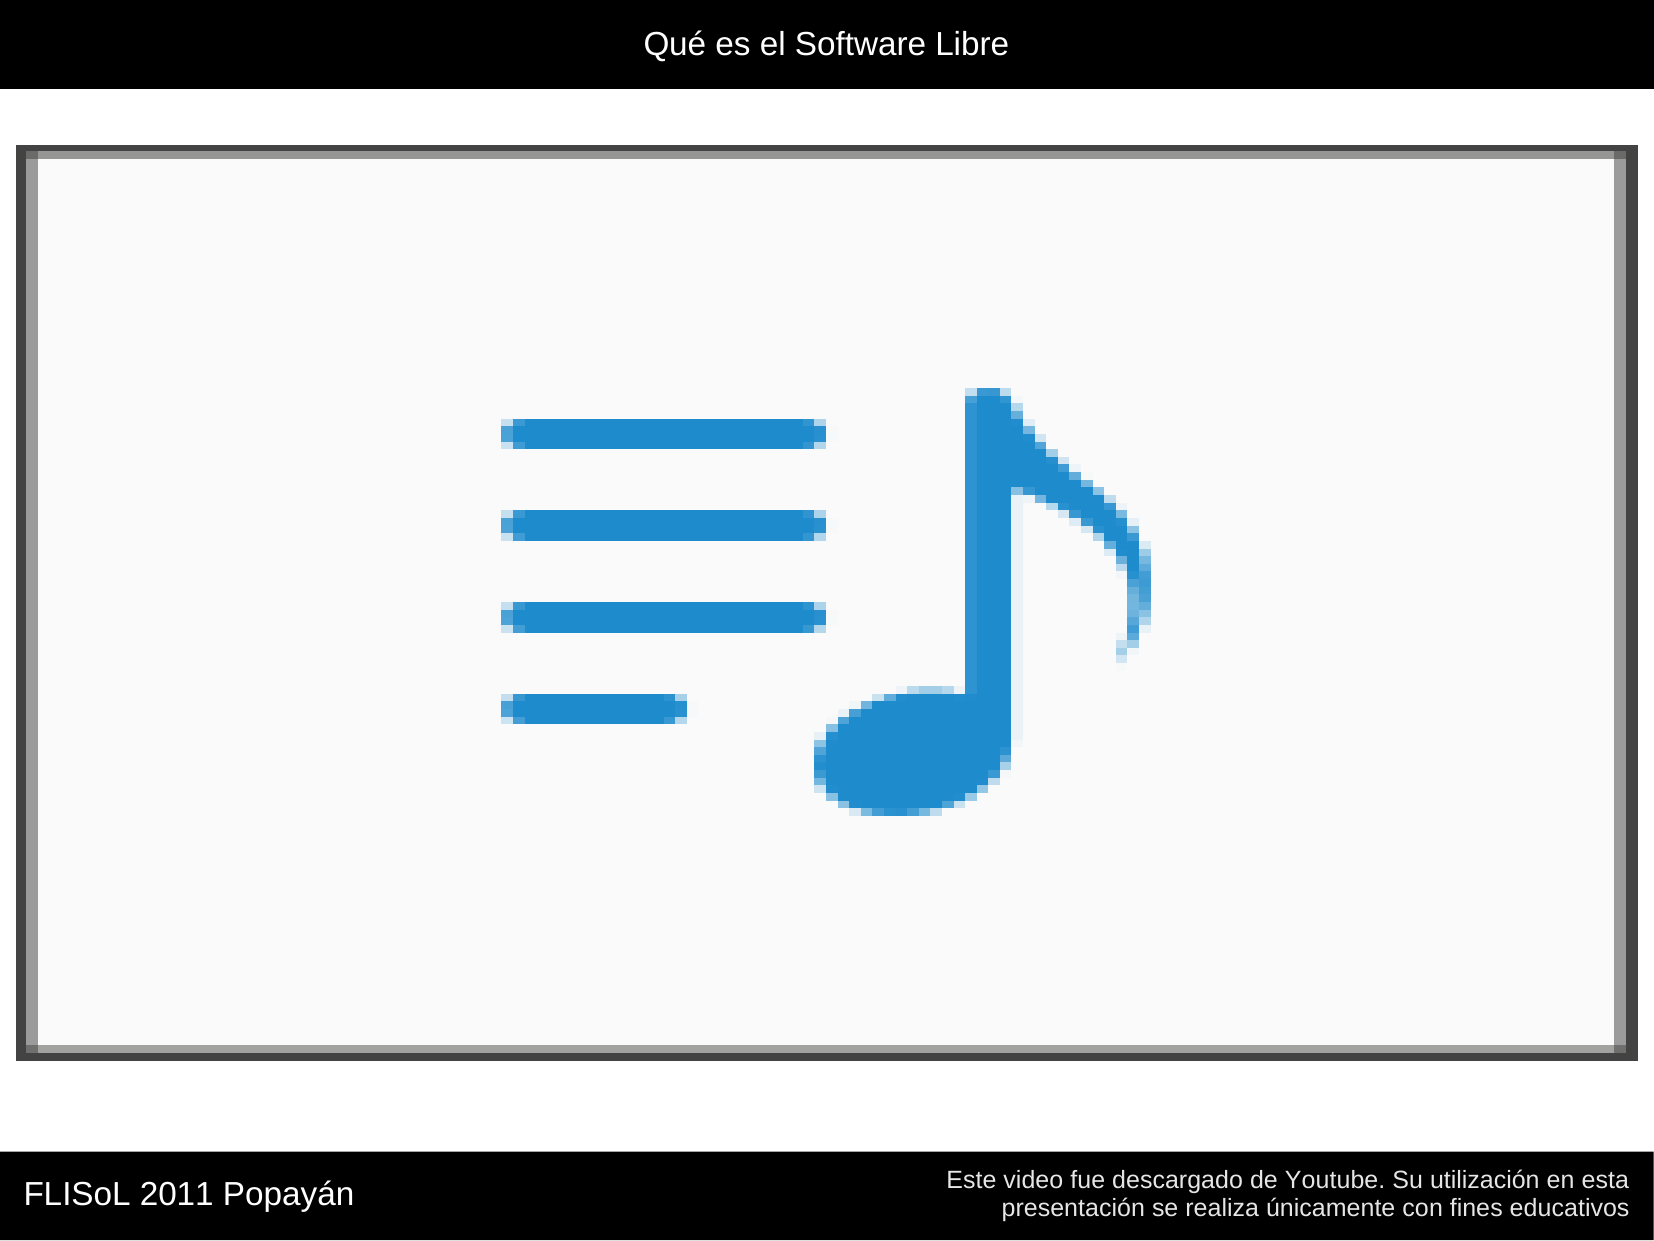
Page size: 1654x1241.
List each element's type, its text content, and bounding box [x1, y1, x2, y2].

text_box [14, 144, 1639, 1062]
text_box Este video fue descargado de Youtube. Su utilización en esta presentación se realiza únicamente con fines educativos [946, 1165, 1653, 1232]
